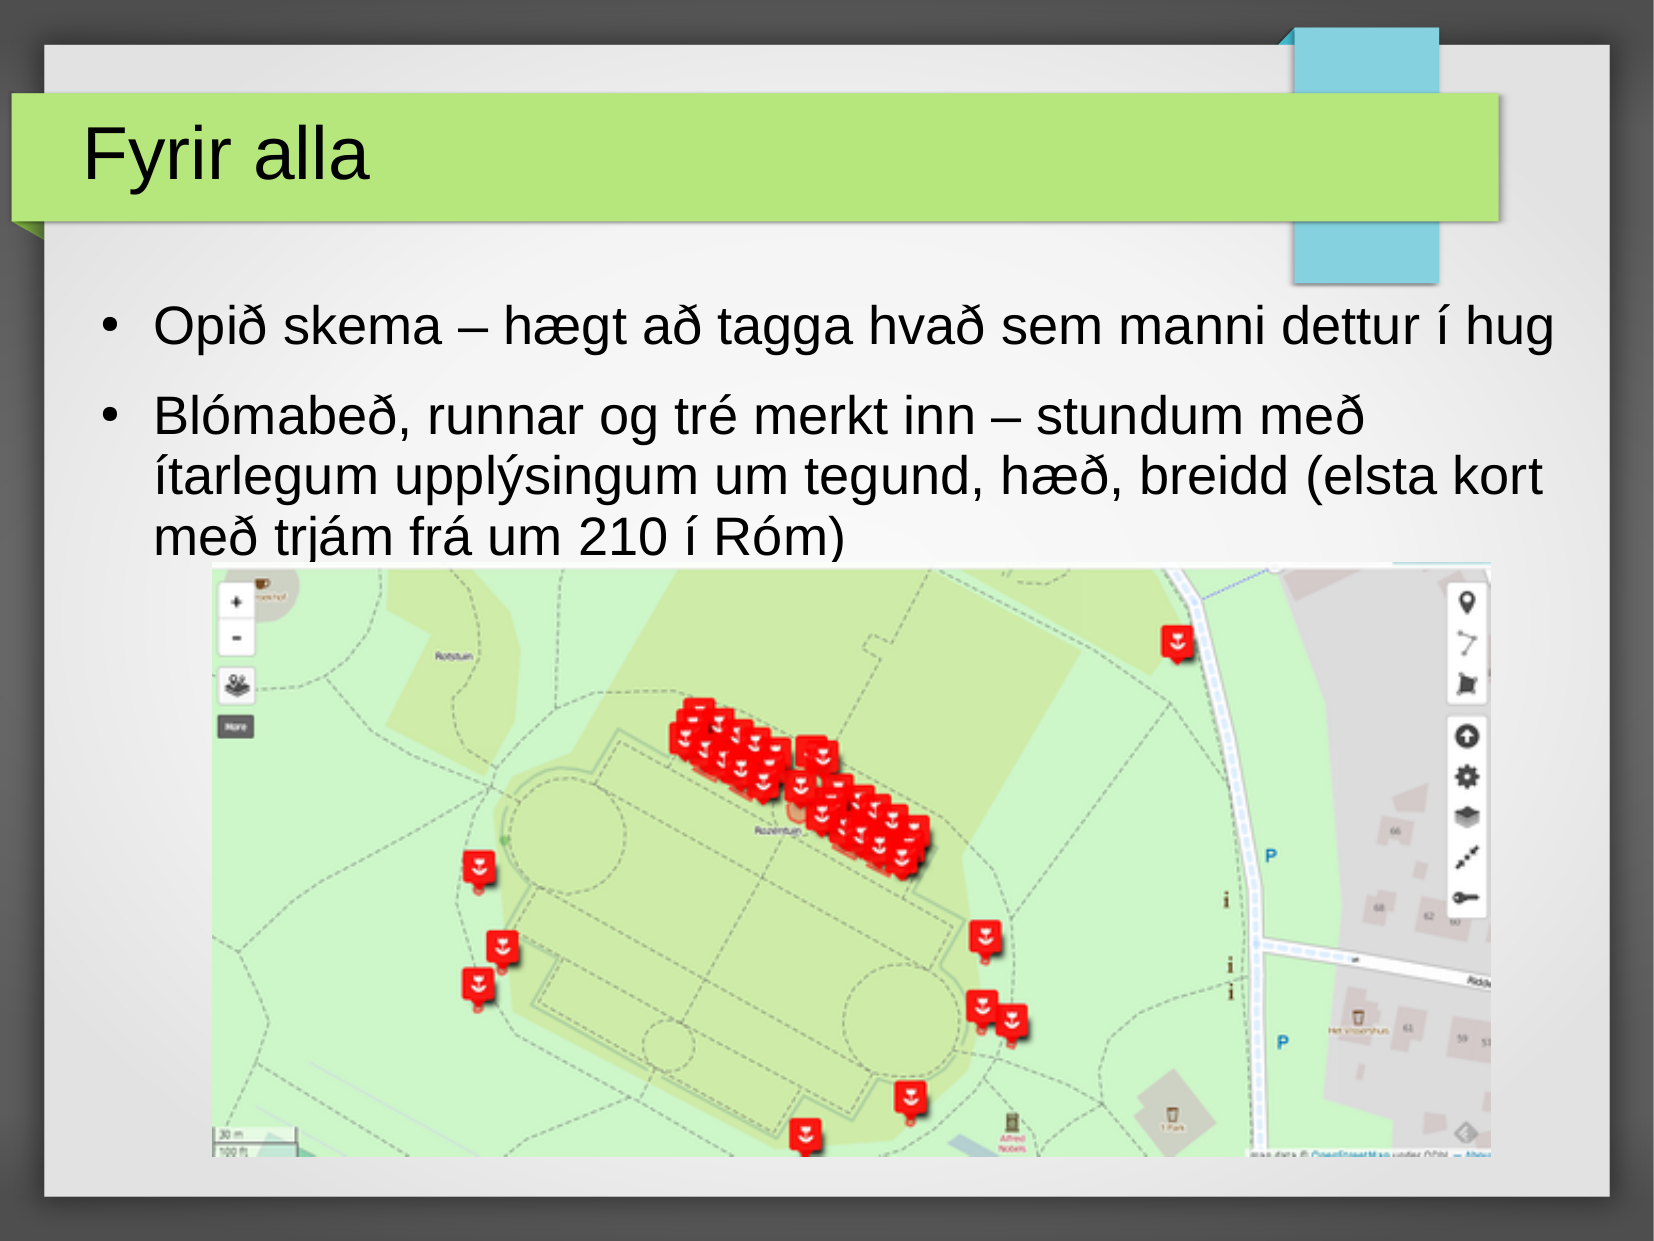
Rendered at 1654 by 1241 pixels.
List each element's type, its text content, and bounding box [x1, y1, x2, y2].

title Fyrir alla [82, 94, 1264, 213]
list Opið skema – hægt að tagga hvað sem manni dettur í hug Blómabeð, runnar og tré merkt inn – stundum með ítarlegum upplýsingum um tegund, hæð, breidd (elsta kort með trjám frá um 210 í Róm) [82, 295, 1571, 1015]
picture [0, 0, 1654, 1241]
